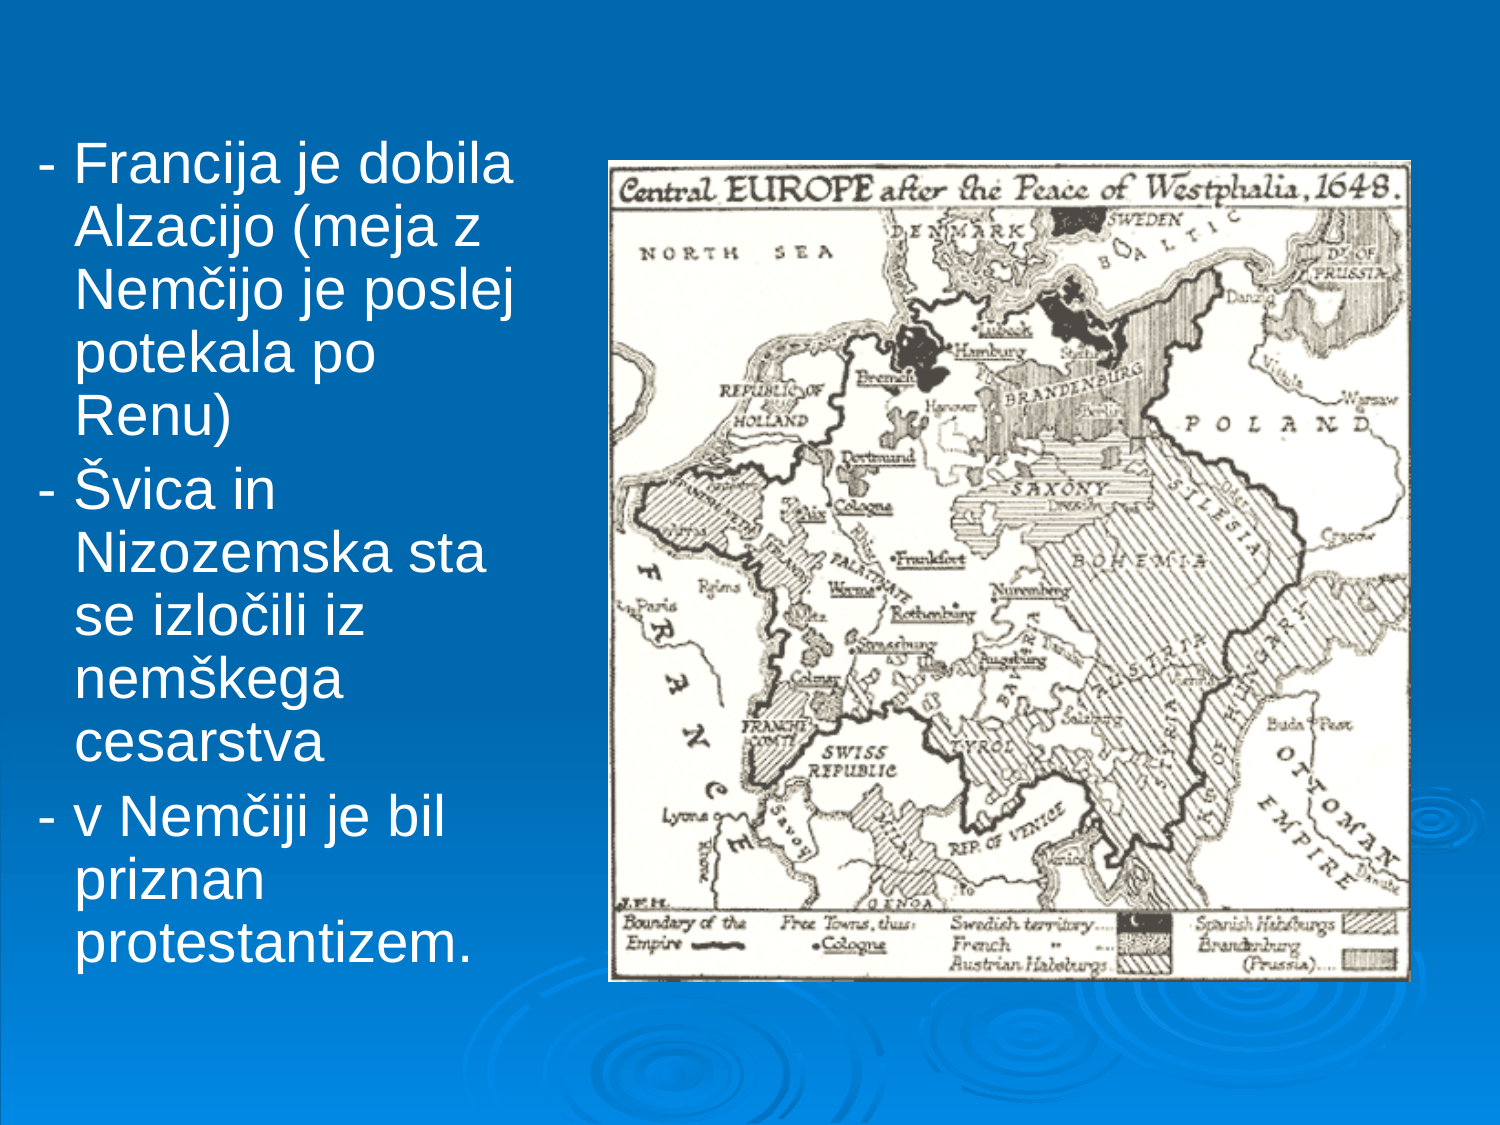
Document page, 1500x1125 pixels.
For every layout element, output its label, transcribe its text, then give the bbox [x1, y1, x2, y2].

list - Francija je dobila Alzacijo (meja z Nemčijo je poslej potekala po Renu) - Švica in Nizozemska sta se izločili iz nemškega cesarstva - v Nemčiji je bil priznan protestantizem. [0, 125, 567, 1012]
picture [608, 160, 1411, 982]
